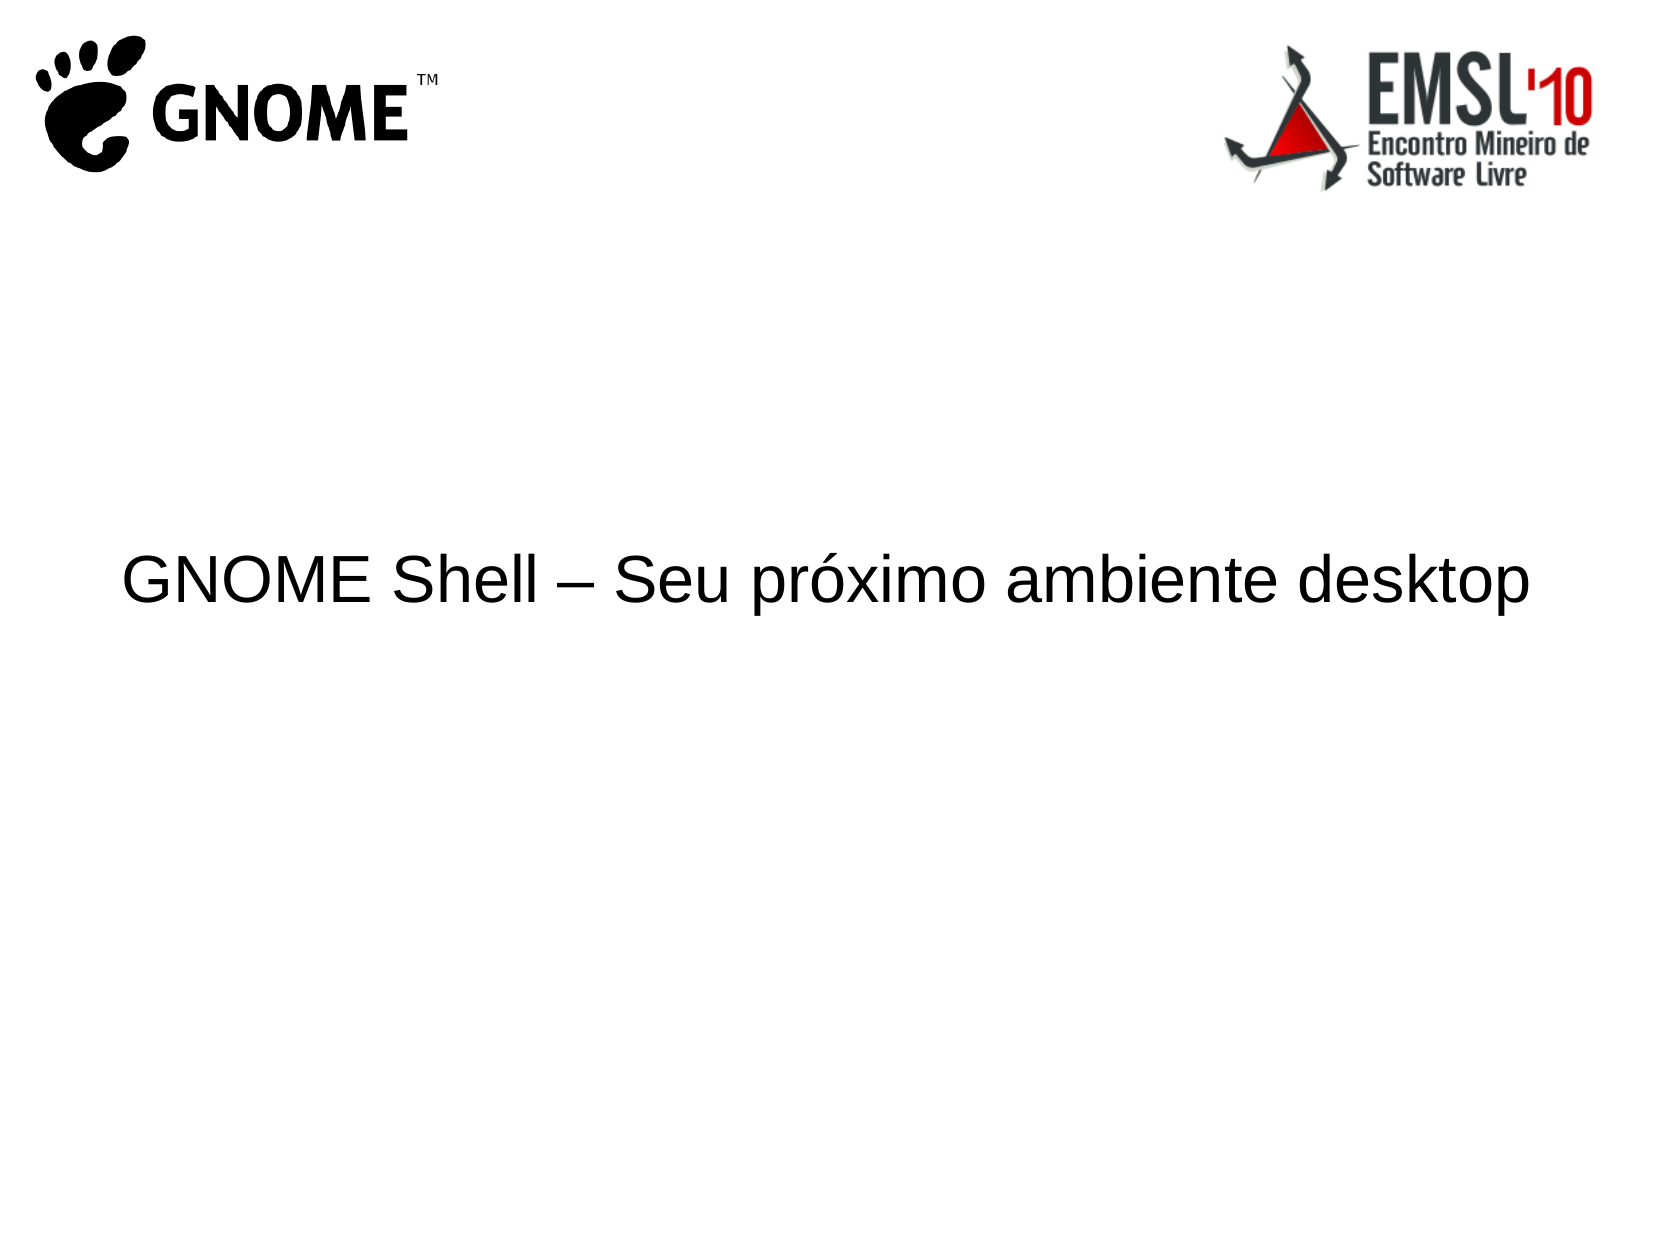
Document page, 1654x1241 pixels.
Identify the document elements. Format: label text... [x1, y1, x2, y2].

picture [29, 29, 443, 178]
picture [1210, 29, 1637, 207]
subtitle GNOME Shell – Seu próximo ambiente desktop [82, 56, 1571, 1102]
